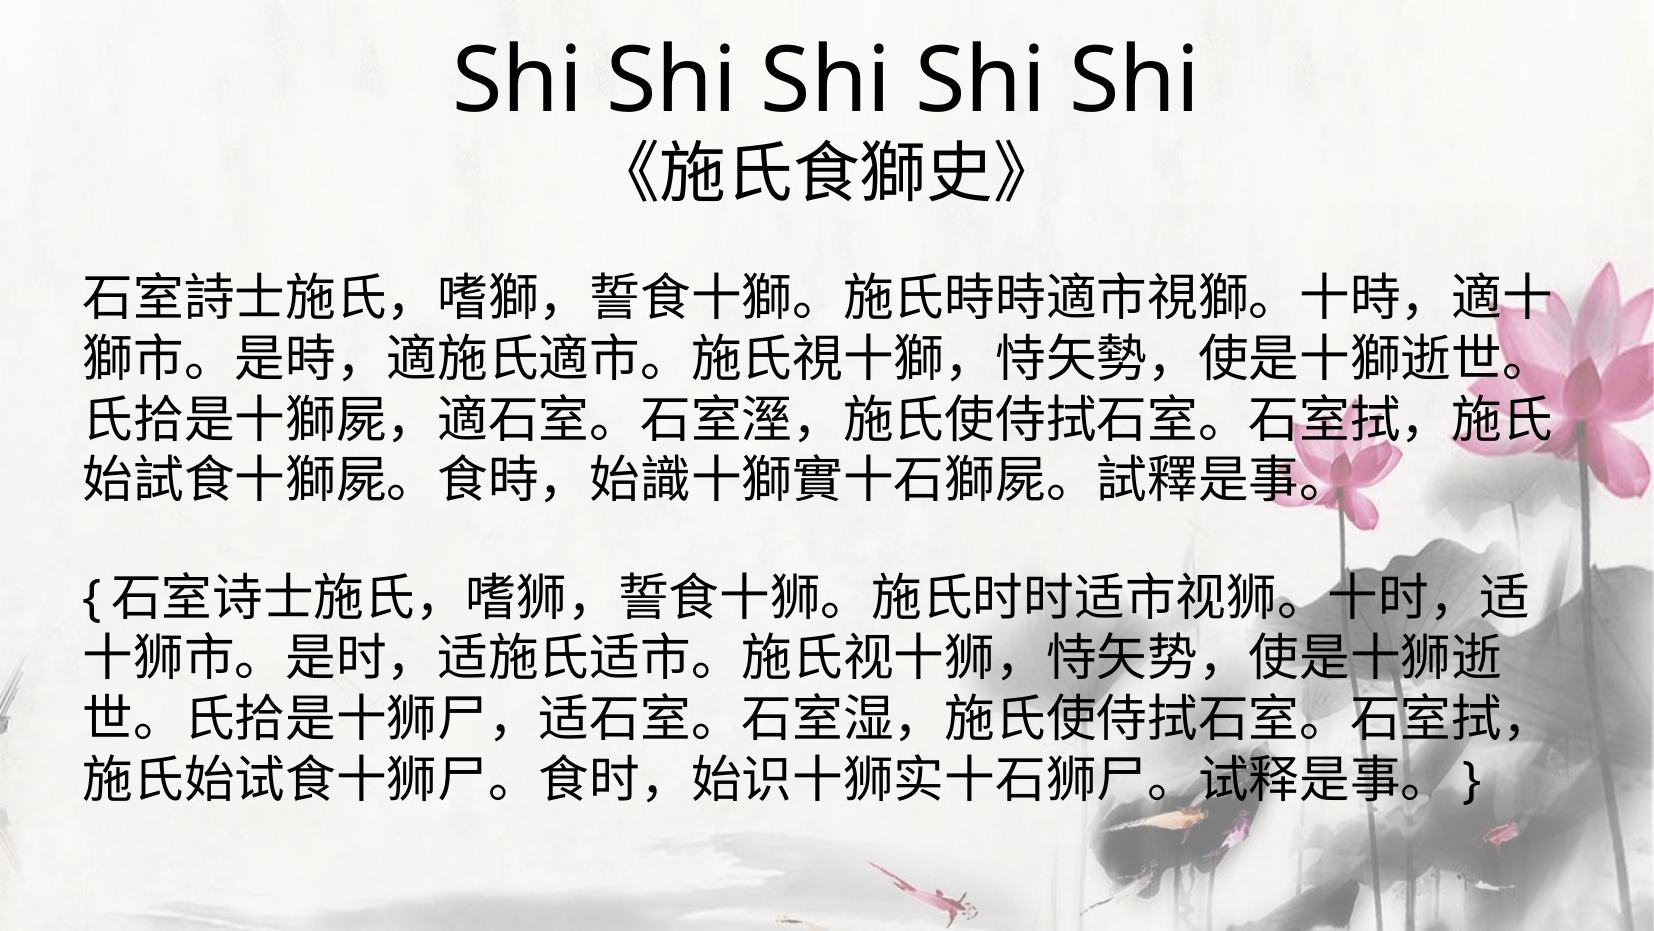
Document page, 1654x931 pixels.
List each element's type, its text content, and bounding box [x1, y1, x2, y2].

text_box Shi Shi Shi Shi Shi 《施氏食獅史》 [82, 19, 1571, 210]
text_box {石室诗士施氏，嗜狮，誓食十狮。施氏时时适市视狮。十时，适十狮市。是时，适施氏适市。施氏视十狮，恃矢势，使是十狮逝世。氏拾是十狮尸，适石室。石室湿，施氏使侍拭石室。石室拭，施氏始试食十狮尸。食时，始识十狮实十石狮尸。试释是事。} [82, 564, 1571, 822]
text_box 石室詩士施氏，嗜獅，誓食十獅。施氏時時適市視獅。十時，適十獅市。是時，適施氏適市。施氏視十獅，恃矢勢，使是十獅逝世。氏拾是十獅屍，適石室。石室溼，施氏使侍拭石室。石室拭，施氏始試食十獅屍。食時，始識十獅實十石獅屍。試釋是事。 [82, 264, 1571, 522]
